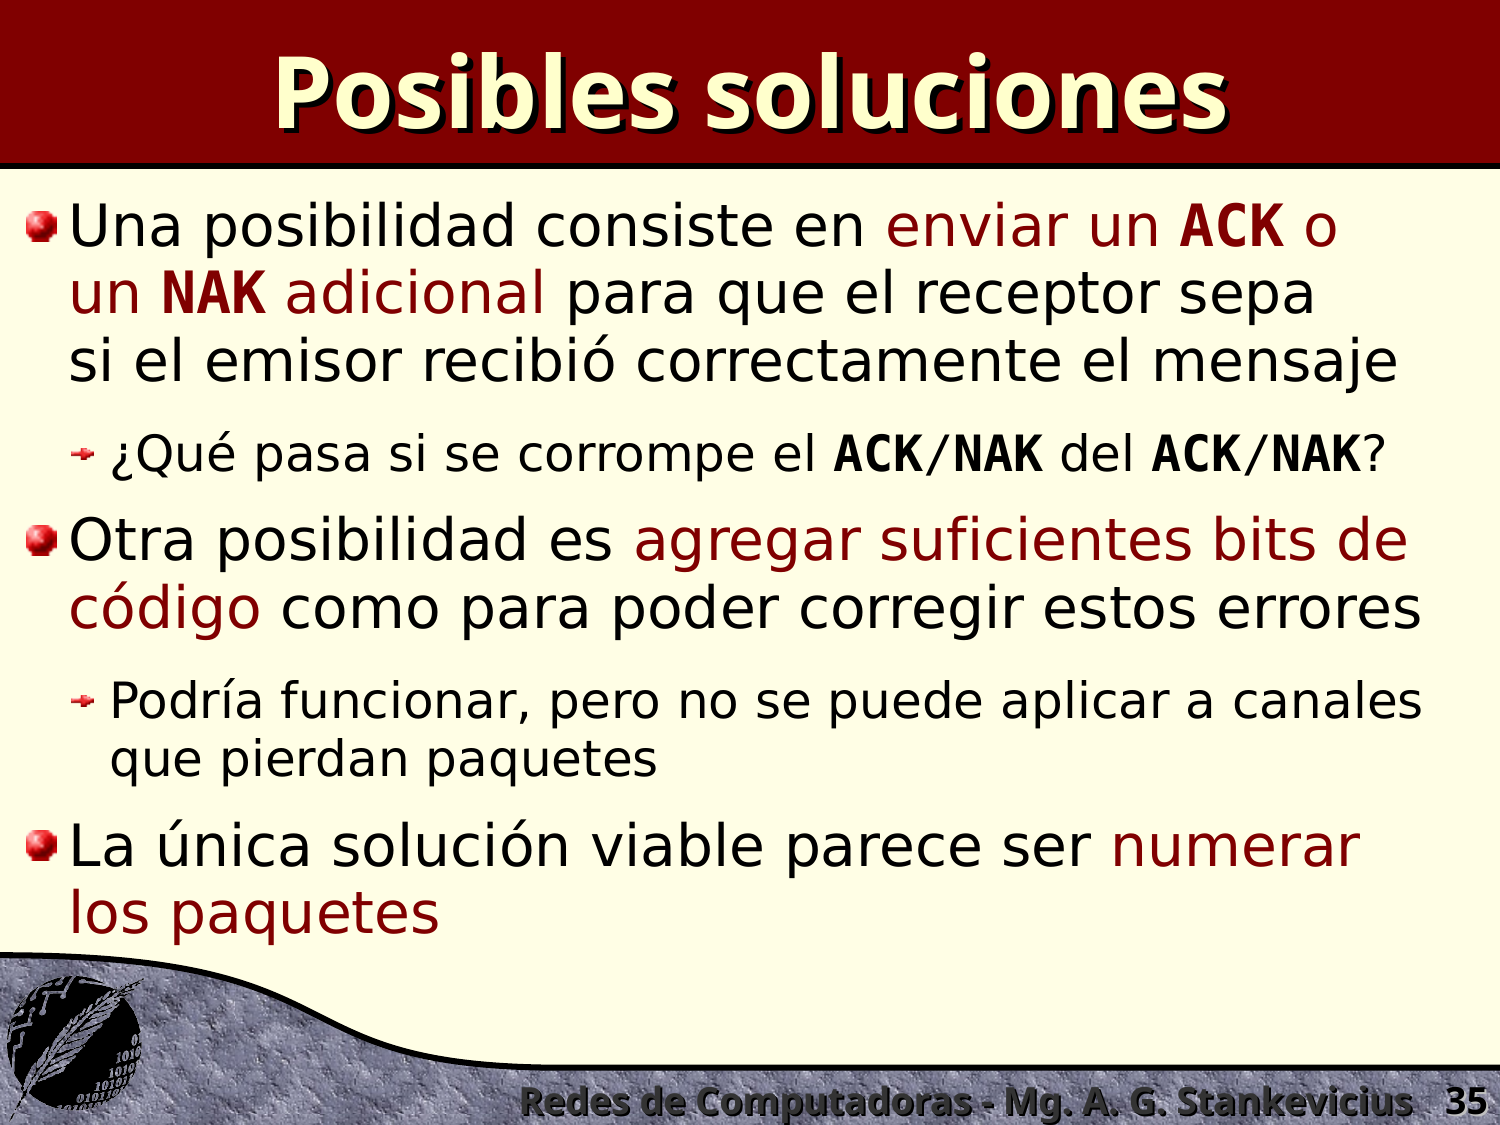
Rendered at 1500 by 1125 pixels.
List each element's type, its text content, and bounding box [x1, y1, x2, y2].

picture [0, 959, 1500, 1125]
picture [1047, 1100, 1054, 1110]
list Una posibilidad consiste en enviar un ACK o un NAK adicional para que el receptor sepa si el emisor recibió correctamente el mensaje ¿Qué pasa si se corrompe el ACK/NAK del ACK/NAK? Otra posibilidad es agregar suficientes bits de código como para poder corregir estos errores Podría funcionar, pero no se puede aplicar a canales que pierdan paquetes La única solución viable parece ser numerar los paquetes [11, 192, 1486, 948]
title Posibles soluciones [15, 5, 1485, 160]
picture [790, 1100, 795, 1110]
